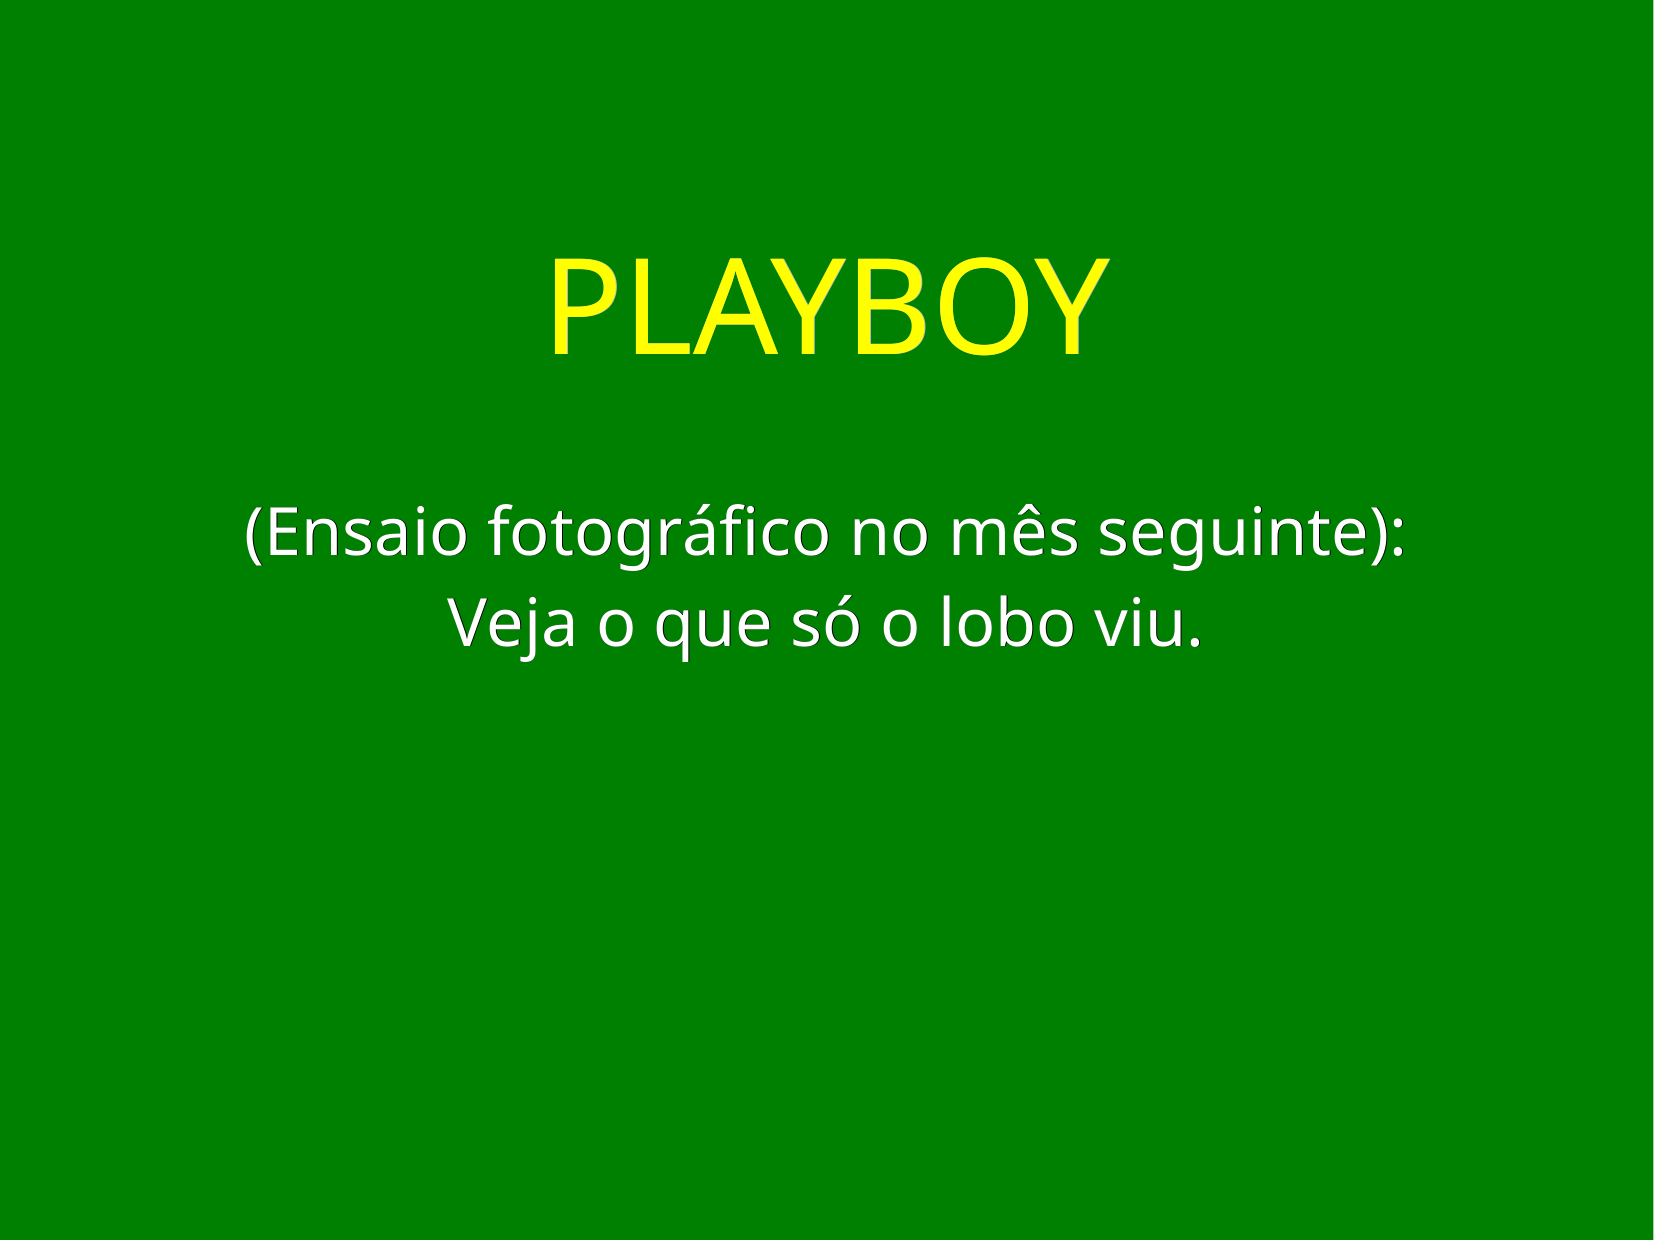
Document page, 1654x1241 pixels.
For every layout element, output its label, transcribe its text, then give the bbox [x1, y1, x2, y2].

subtitle PLAYBOY (Ensaio fotográfico no mês seguinte): Veja o que só o lobo viu. [82, 49, 1571, 1010]
